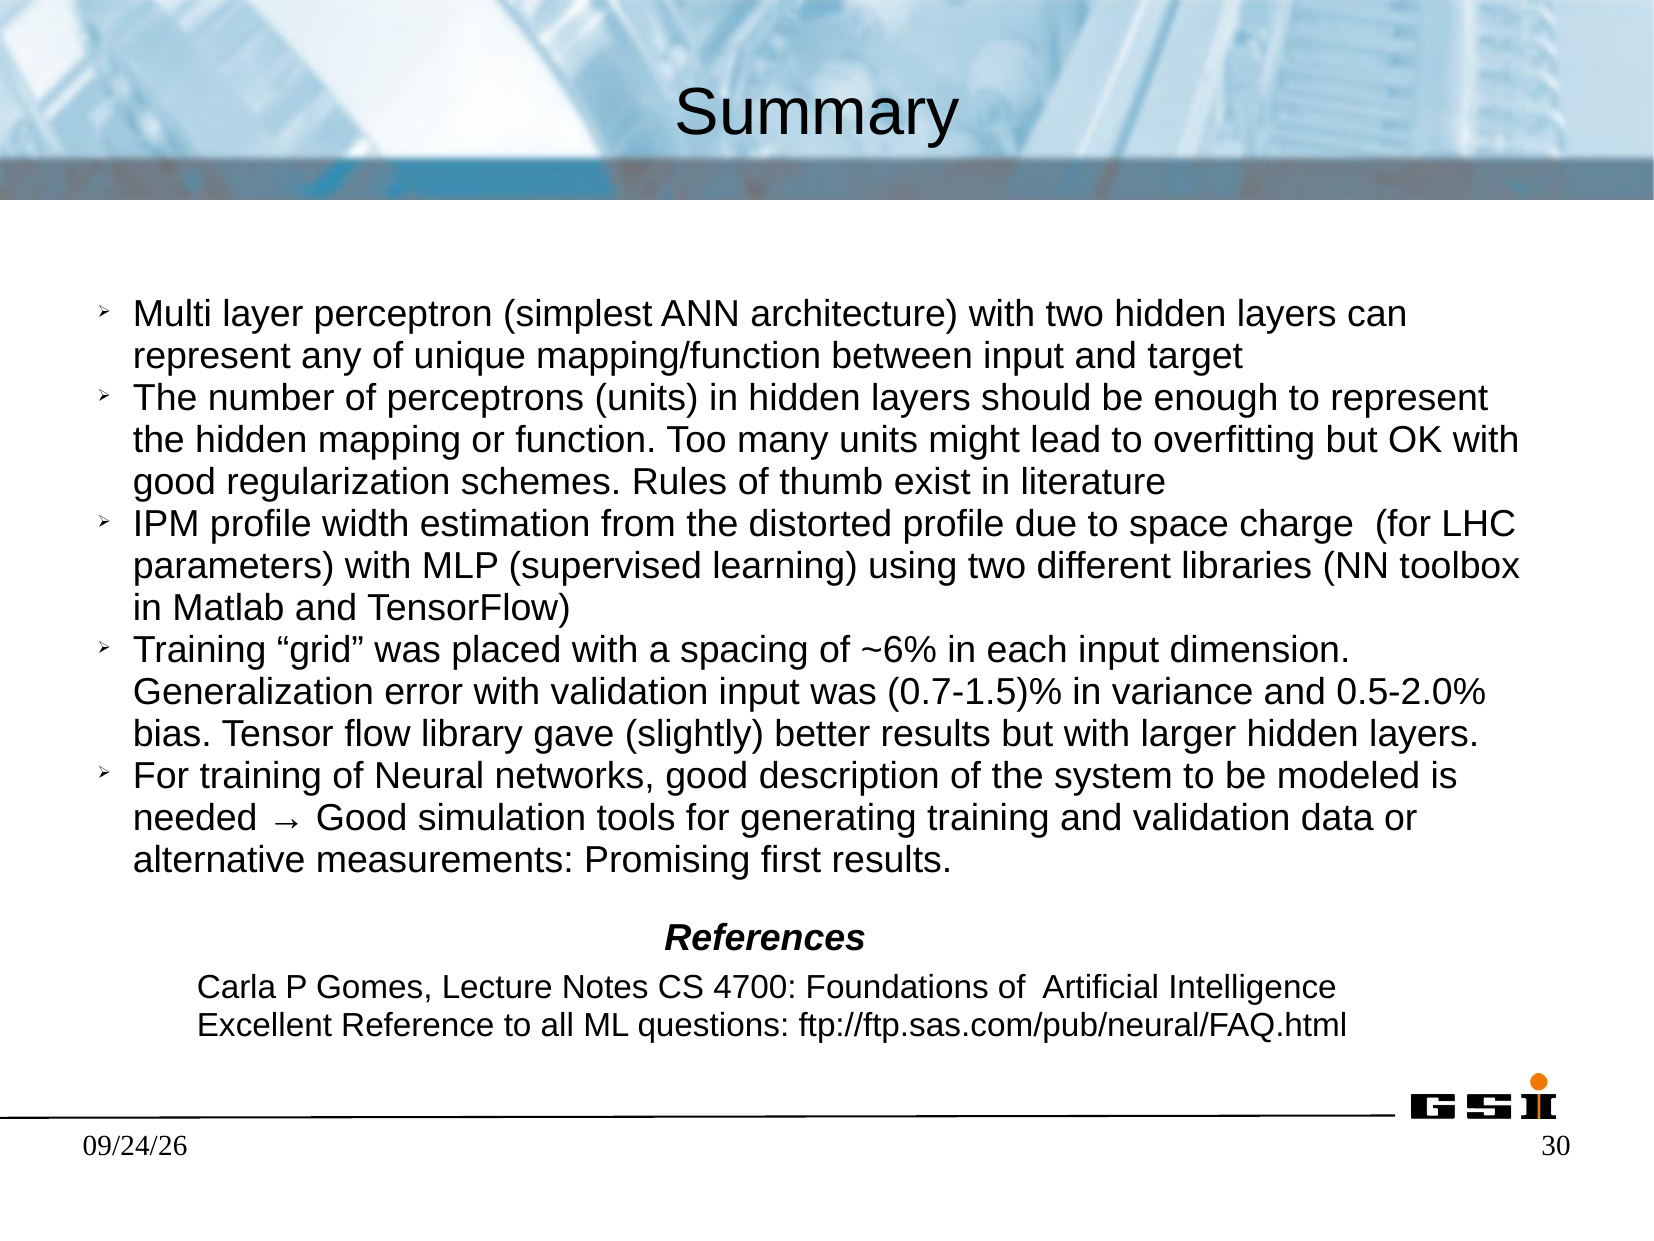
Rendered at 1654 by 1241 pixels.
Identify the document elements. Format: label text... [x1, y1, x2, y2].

text_box Carla P Gomes, Lecture Notes CS 4700: Foundations of Artificial Intelligence Excellent Reference to all ML questions: ftp://ftp.sas.com/pub/neural/FAQ.html [161, 940, 1512, 1146]
text_box References [649, 909, 881, 967]
picture [1512, 1073, 1556, 1119]
text_box Multi layer perceptron (simplest ANN architecture) with two hidden layers can represent any of unique mapping/function between input and target The number of perceptrons (units) in hidden layers should be enough to represent the hidden mapping or function. Too many units might lead to overfitting but OK with good regularization schemes. Rules of thumb exist in literature IPM profile width estimation from the distorted profile due to space charge (for LHC parameters) with MLP (supervised learning) using two different libraries (NN toolbox in Matlab and TensorFlow) Training “grid” was placed with a spacing of ~6% in each input dimension. Generalization error with validation input was (0.7-1.5)% in variance and 0.5-2.0% bias. Tensor flow library gave (slightly) better results but with larger hidden layers. For training of Neural networks, good description of the system to be modeled is needed → Good simulation tools for generating training and validation data or alternative measurements: Promising first results. [82, 285, 1546, 1098]
picture [0, 0, 1654, 200]
title Summary [82, 8, 1571, 216]
